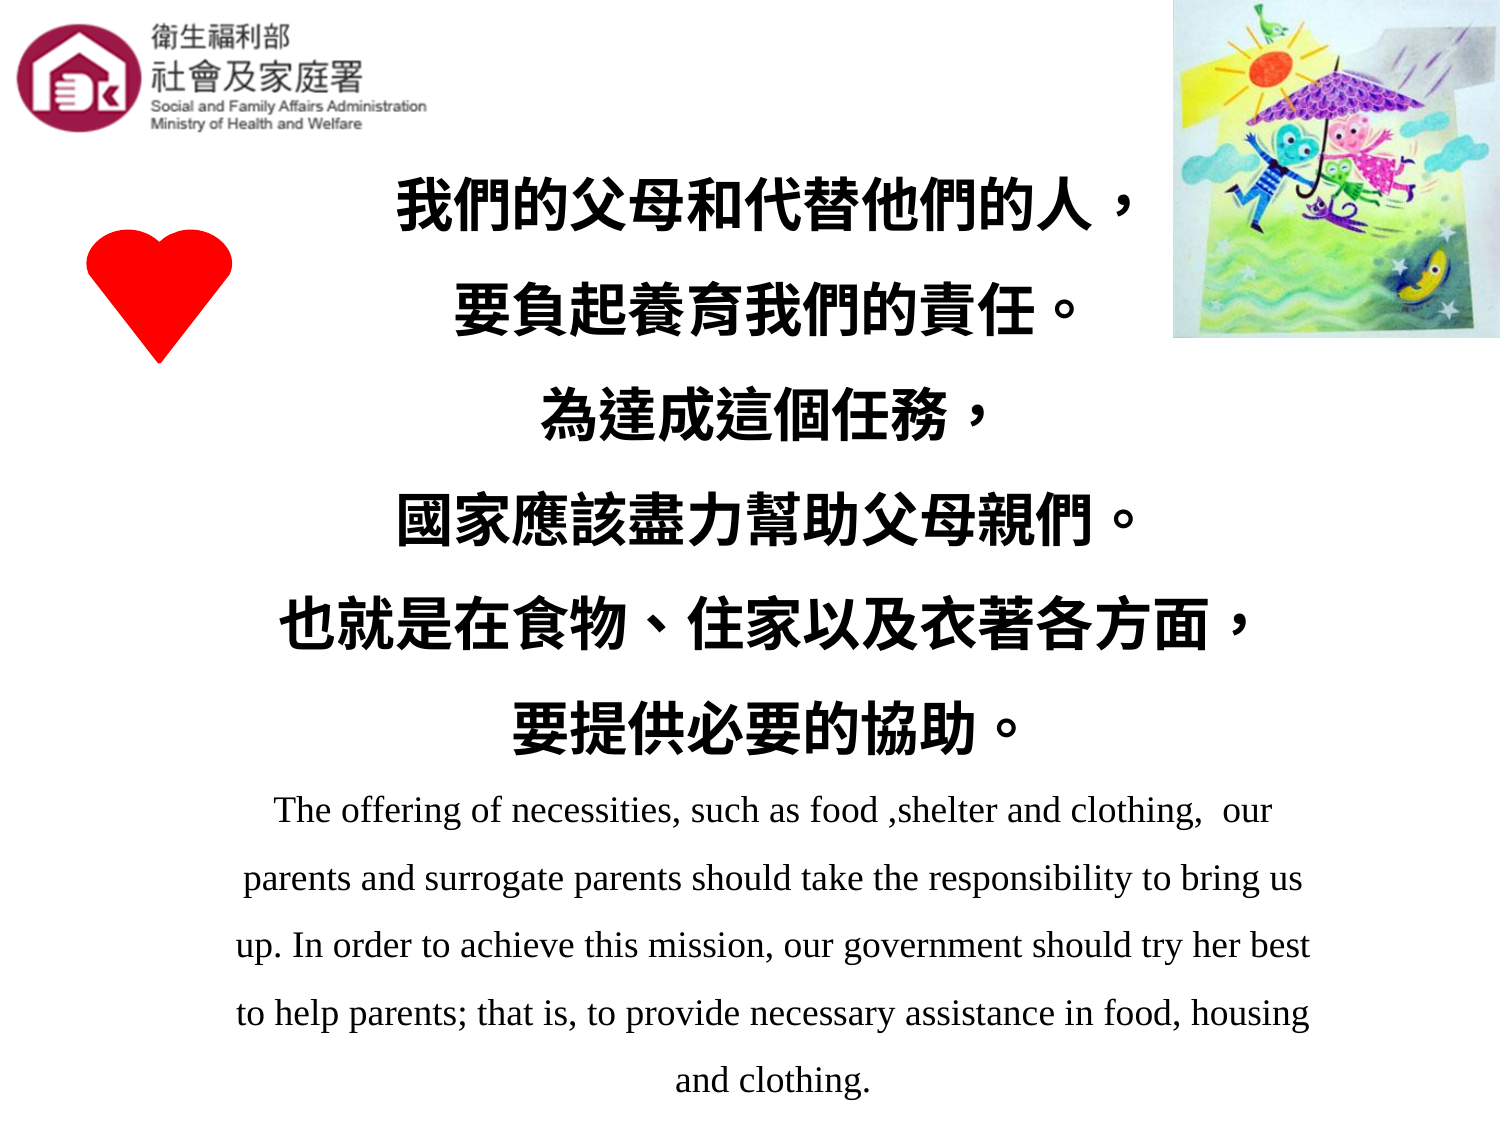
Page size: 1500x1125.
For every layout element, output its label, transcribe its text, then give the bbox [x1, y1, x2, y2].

picture [1173, 0, 1500, 339]
text_box [88, 231, 231, 362]
text_box 我們的父母和代替他們的人， 要負起養育我們的責任。 為達成這個任務， 國家應該盡力幫助父母親們。 也就是在食物、住家以及衣著各方面， 要提供必要的協助。 The offering of necessities, such as food ,shelter and clothing, our parents and surrogate parents should take the responsibility to bring us up. In order to achieve this mission, our government should try her best to help parents; that is, to provide necessary assistance in food, housing and clothing. [206, 125, 1341, 1125]
picture [0, 0, 432, 149]
